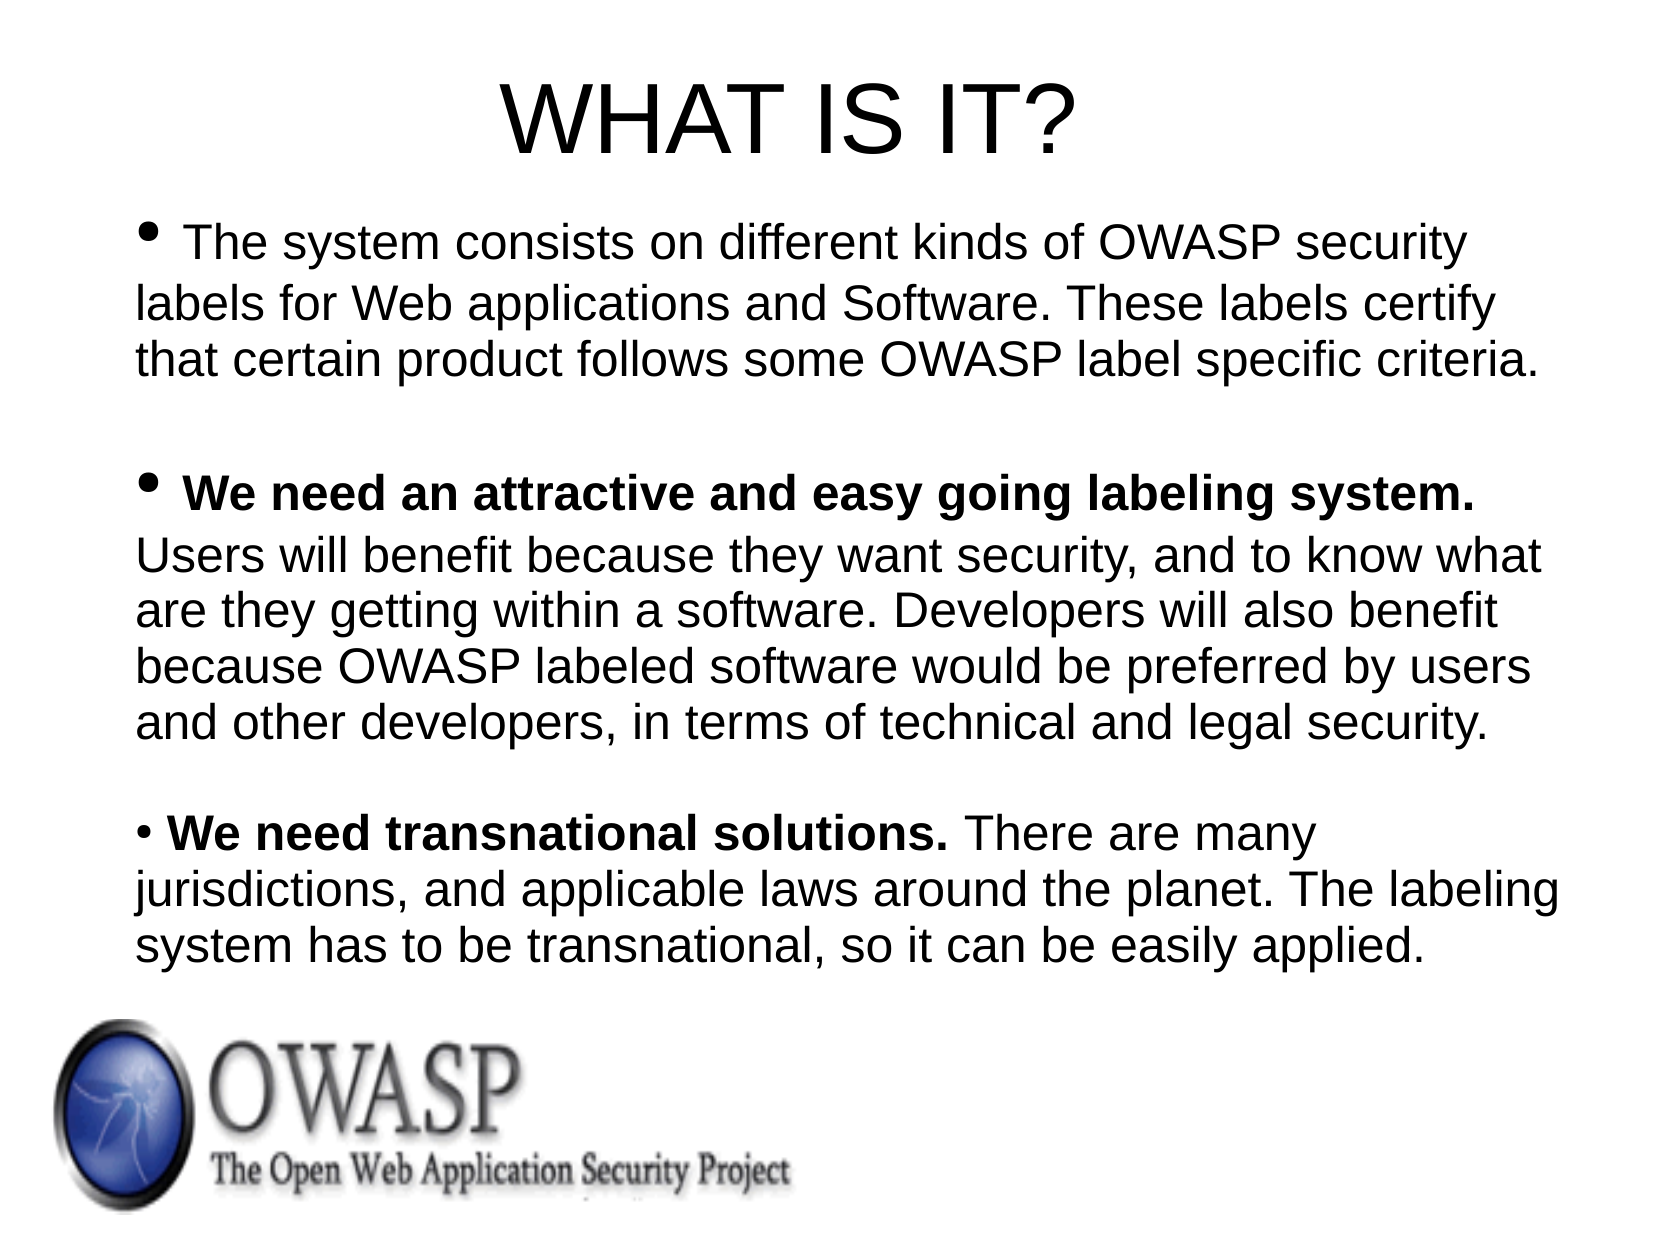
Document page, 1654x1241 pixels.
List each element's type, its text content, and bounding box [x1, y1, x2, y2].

title WHAT IS IT? [45, 15, 1534, 223]
subtitle The system consists on different kinds of OWASP security labels for Web applications and Software. These labels certify that certain product follows some OWASP label specific criteria. We need an attractive and easy going labeling system. Users will benefit because they want security, and to know what are they getting within a software. Developers will also benefit because OWASP labeled software would be preferred by users and other developers, in terms of technical and legal security. We need transnational solutions. There are many jurisdictions, and applicable laws around the planet. The labeling system has to be transnational, so it can be easily applied. [135, 47, 1591, 1141]
picture [45, 1019, 811, 1216]
